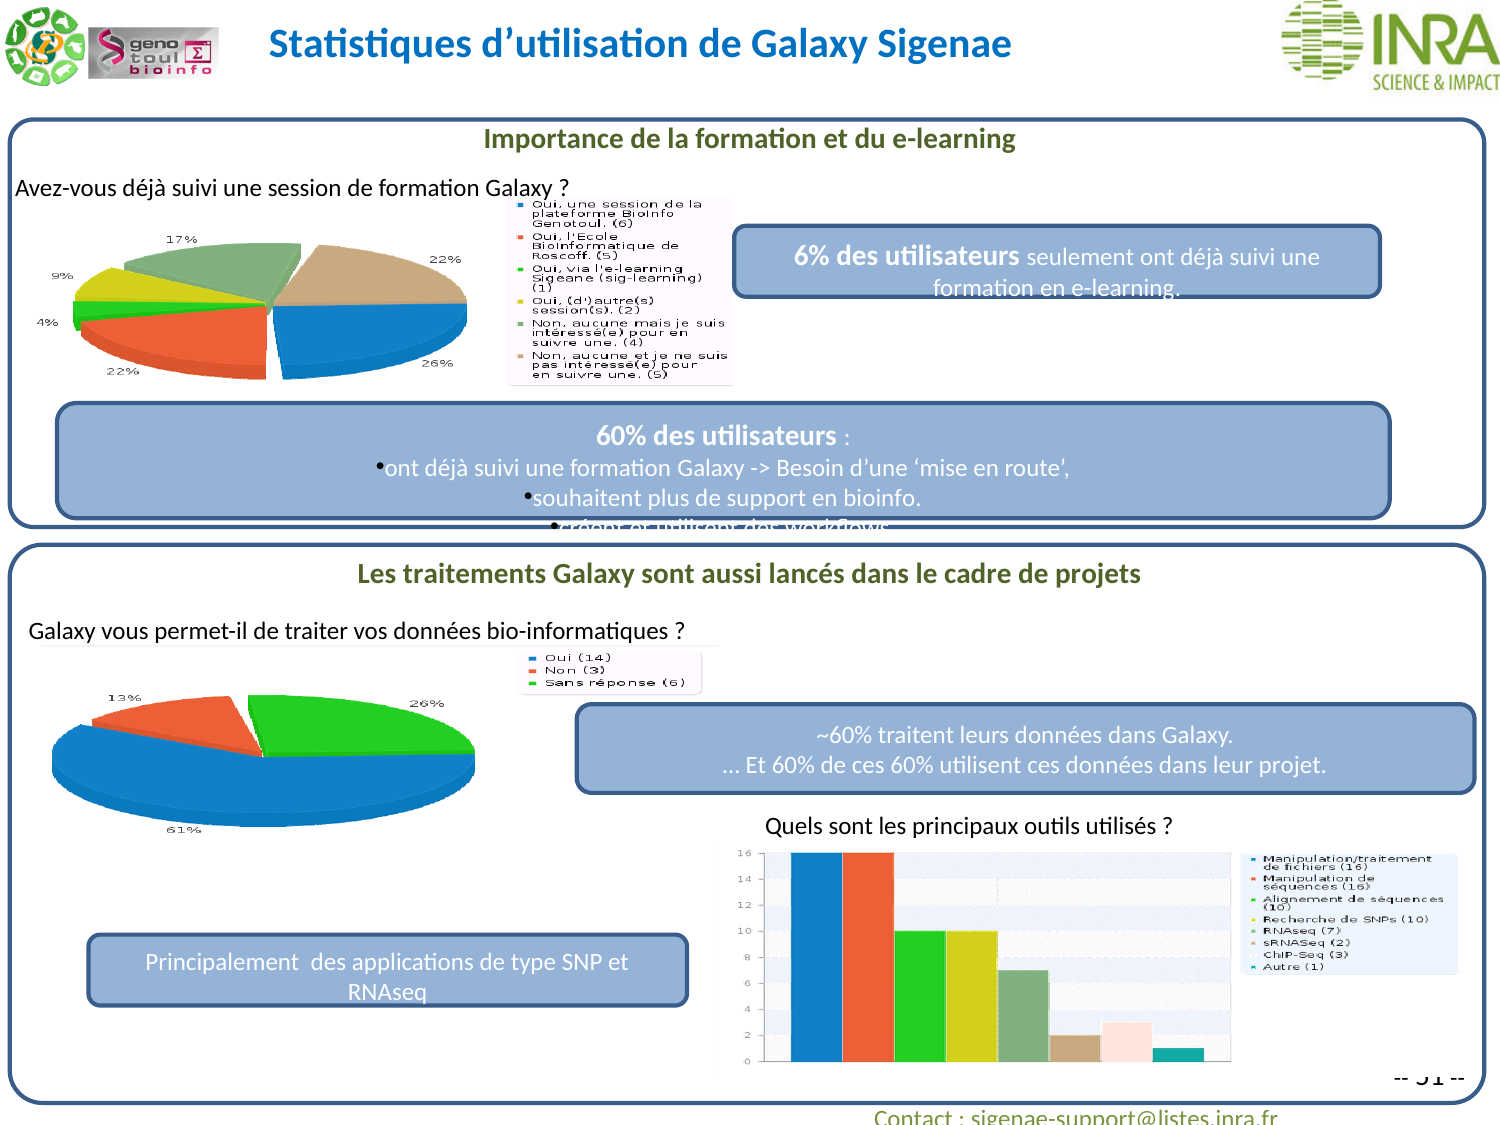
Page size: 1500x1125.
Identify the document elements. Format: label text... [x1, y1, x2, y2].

text_box Importance de la formation et du e-learning [0, 119, 1500, 171]
text_box Avez-vous déjà suivi une session de formation Galaxy ? [0, 163, 591, 210]
text_box [687, 519, 752, 528]
text_box 60% des utilisateurs : ont déjà suivi une formation Galaxy -> Besoin d’une ‘mise en route’, souhaitent plus de support en bioinfo. créent et utilisent des workflows. [56, 403, 1390, 519]
text_box ~60% traitent leurs données dans Galaxy. … Et 60% de ces 60% utilisent ces données dans leur projet. [576, 704, 1475, 793]
picture [718, 847, 1464, 1077]
picture [25, 194, 733, 404]
text_box [754, 519, 826, 528]
text_box 6% des utilisateurs seulement ont déjà suivi une formation en e-learning. [734, 225, 1381, 297]
text_box [839, 520, 844, 528]
text_box [828, 519, 839, 528]
text_box Principalement des applications de type SNP et RNAseq [88, 934, 688, 1006]
text_box [9, 210, 685, 528]
text_box Galaxy vous permet-il de traiter vos données bio-informatiques ? [13, 606, 708, 653]
text_box [9, 605, 1485, 1103]
text_box [20, 544, 1474, 553]
text_box Quels sont les principaux outils utilisés ? [750, 801, 1194, 848]
text_box Les traitements Galaxy sont aussi lancés dans le cadre de projets [0, 553, 1500, 605]
text_box Contact : sigenae-support@listes.inra.fr [859, 1095, 1294, 1125]
text_box Statistiques d’utilisation de Galaxy Sigenae [253, 19, 1270, 86]
picture [41, 645, 719, 846]
text_box [591, 171, 1485, 528]
